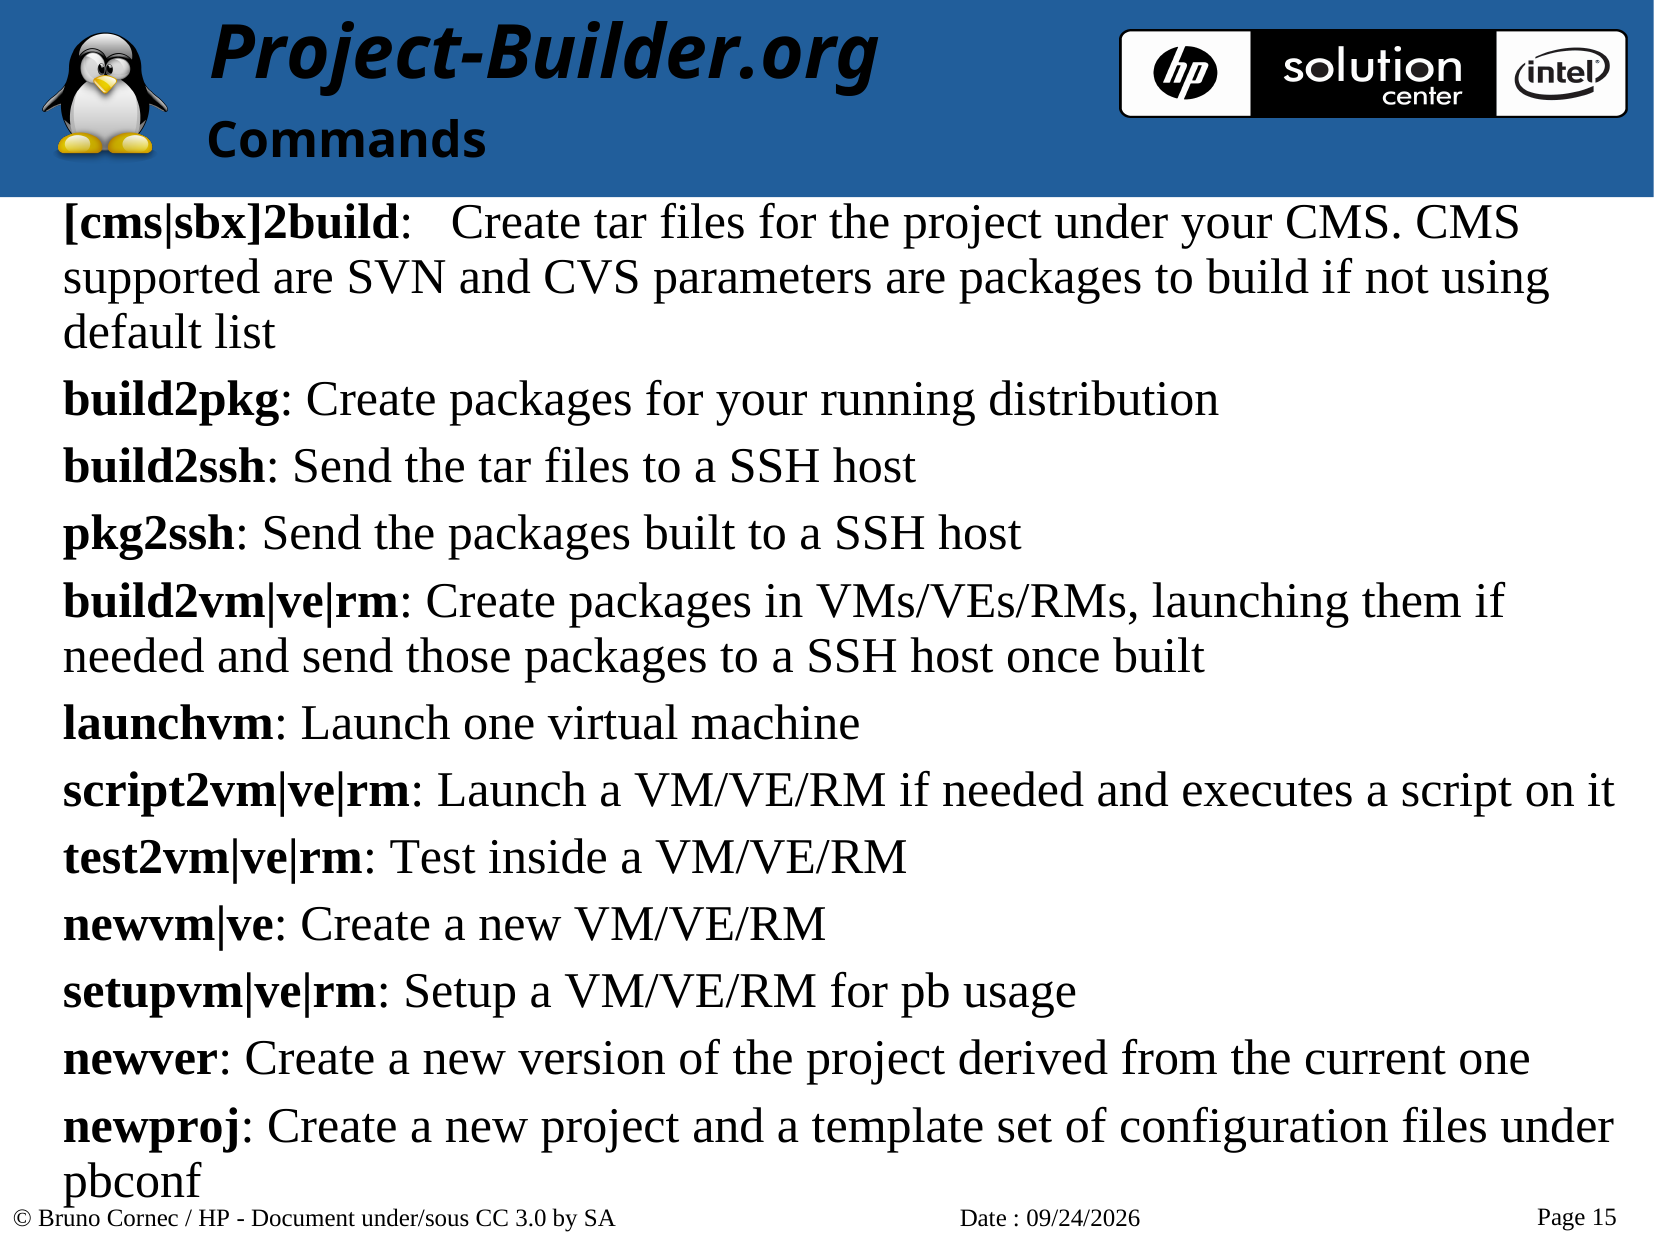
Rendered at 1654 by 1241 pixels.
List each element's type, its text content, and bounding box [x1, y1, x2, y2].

text_box [cms|sbx]2build: Create tar files for the project under your CMS. CMS supported are SVN and CVS parameters are packages to build if not using default list build2pkg: Create packages for your running distribution build2ssh: Send the tar files to a SSH host pkg2ssh: Send the packages built to a SSH host build2vm|ve|rm: Create packages in VMs/VEs/RMs, launching them if needed and send those packages to a SSH host once built launchvm: Launch one virtual machine script2vm|ve|rm: Launch a VM/VE/RM if needed and executes a script on it test2vm|ve|rm: Test inside a VM/VE/RM newvm|ve: Create a new VM/VE/RM setupvm|ve|rm: Setup a VM/VE/RM for pb usage newver: Create a new version of the project derived from the current one newproj: Create a new project and a template set of configuration files under pbconf [62, 193, 1654, 1209]
picture [1119, 29, 1628, 118]
title Commands [206, 59, 1121, 221]
picture [42, 29, 168, 167]
